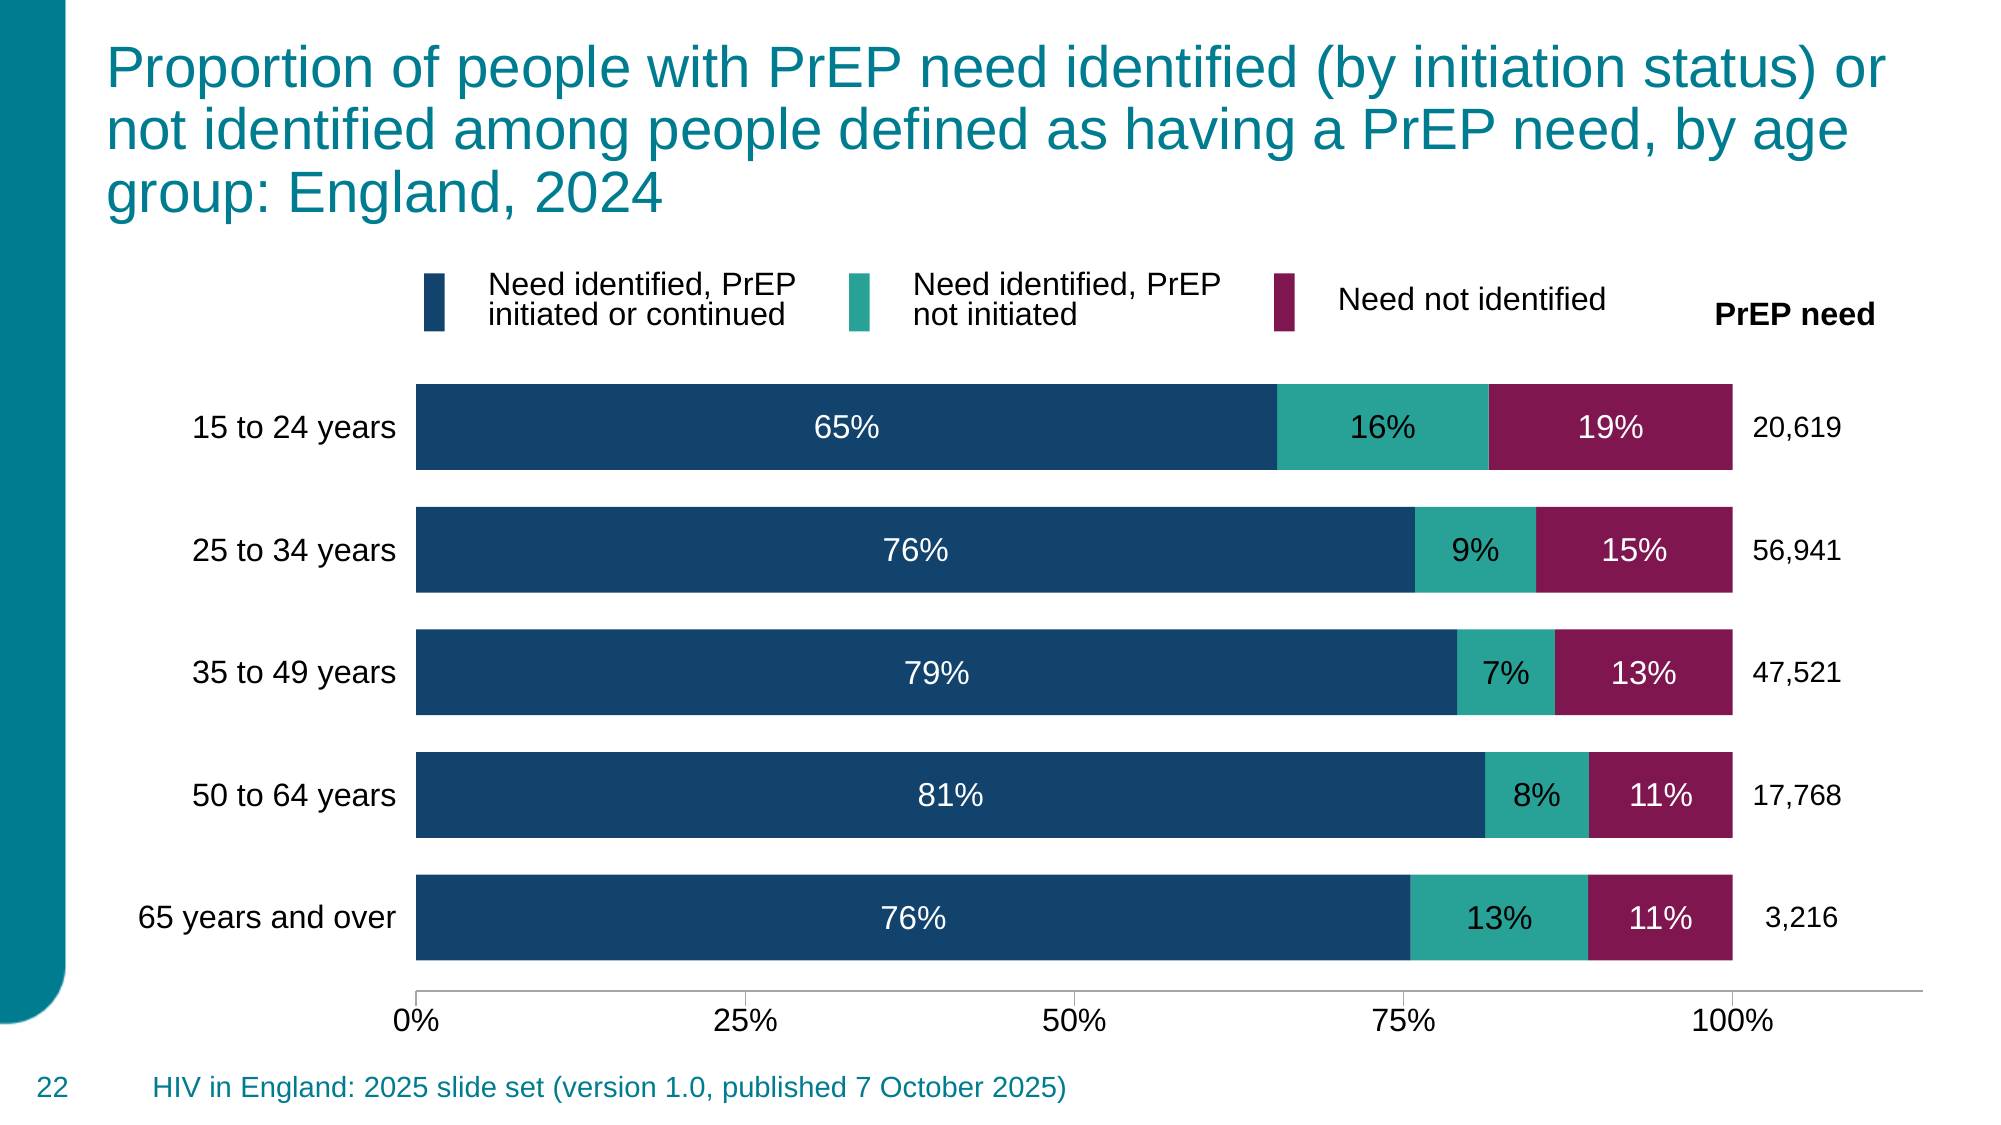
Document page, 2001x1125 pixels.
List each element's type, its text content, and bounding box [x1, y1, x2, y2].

title Proportion of people with PrEP need identified (by initiation status) or not identified among people defined as having a PrEP need, by age group: England, 2024 [90, 29, 1926, 244]
picture [86, 247, 1960, 1074]
text_box [21, 1056, 120, 1117]
text_box HIV in England: 2025 slide set (version 1.0, published 7 October 2025) [137, 1056, 1780, 1116]
